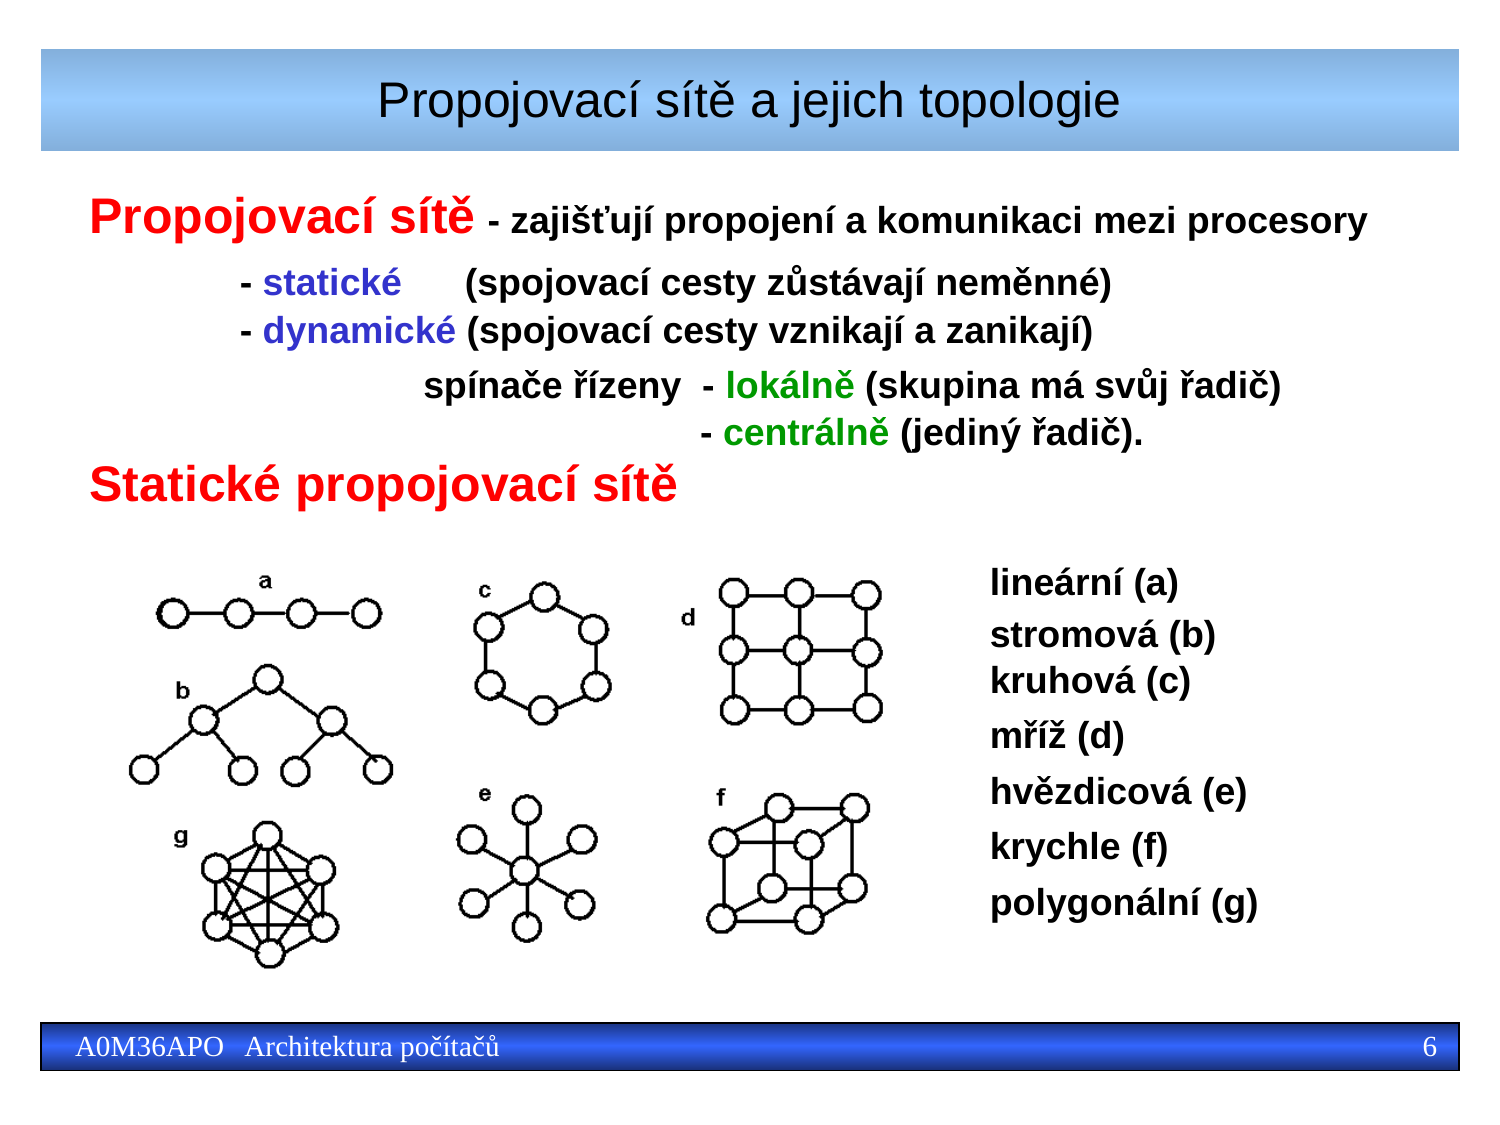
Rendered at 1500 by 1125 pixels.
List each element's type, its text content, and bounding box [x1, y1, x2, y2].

title Propojovací sítě a jejich topologie [41, 49, 1459, 151]
picture [100, 543, 926, 993]
text_box Propojovací sítě - zajišťují propojení a komunikaci mezi procesory - statické (spojovací cesty zůstávají neměnné) - dynamické (spojovací cesty vznikají a zanikají) spínače řízeny - lokálně (skupina má svůj řadič) - centrálně (jediný řadič). Statické propojovací sítě lineární (a) stromová (b) kruhová (c) mříž (d) hvězdicová (e) krychle (f) polygonální (g) [75, 174, 1438, 1000]
